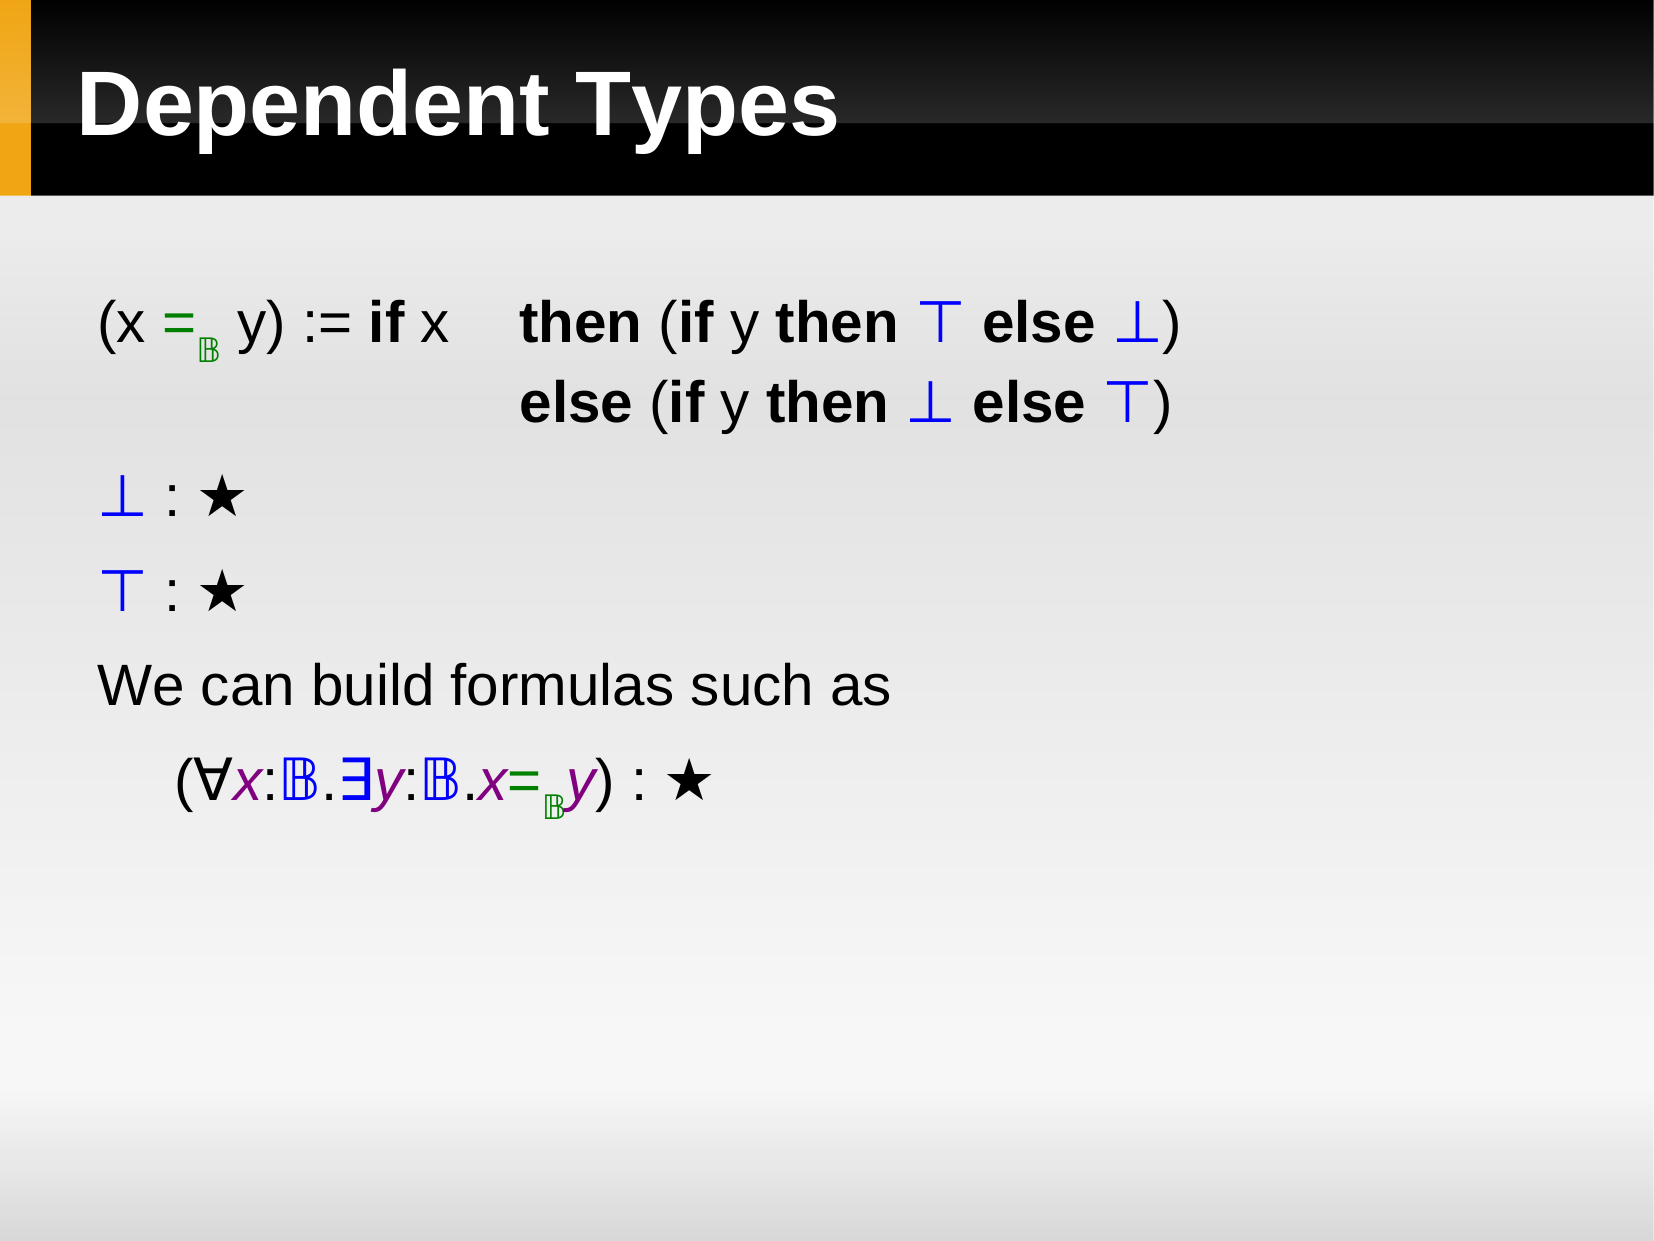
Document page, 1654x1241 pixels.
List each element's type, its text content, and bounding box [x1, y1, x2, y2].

title Dependent Types [76, 7, 1565, 200]
list (x =𝔹 y) := if x then (if y then ⊤ else ⊥) else (if y then ⊥ else ⊤) ⊥ : ★ ⊤ : ★ We can build formulas such as (∀x:𝔹.∃y:𝔹.x=𝔹y) : ★ [79, 290, 1568, 1094]
picture [0, 0, 1654, 1241]
